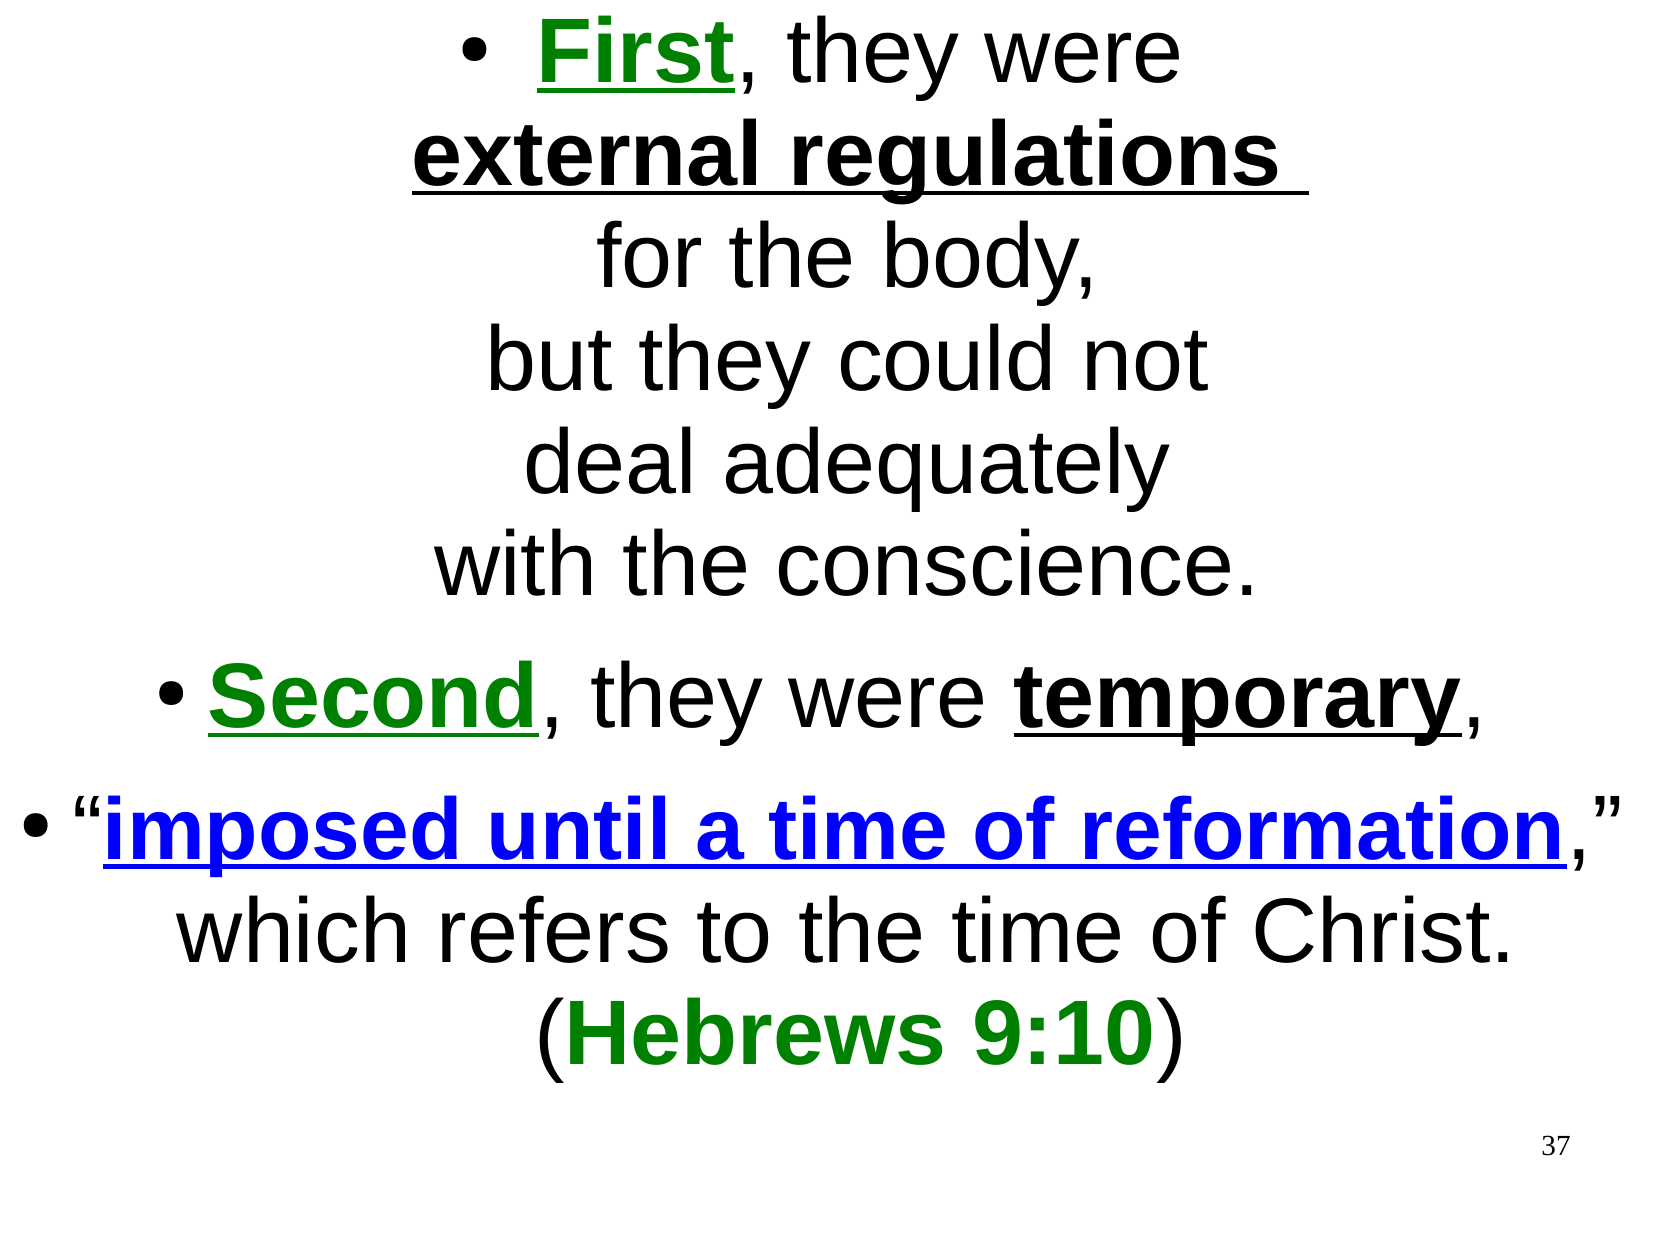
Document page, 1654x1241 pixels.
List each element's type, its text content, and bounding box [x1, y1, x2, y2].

list First, they were external regulations for the body, but they could not deal adequately with the conscience. Second, they were temporary, “imposed until a time of reformation,” which refers to the time of Christ. (Hebrews 9:10) [0, 0, 1651, 1238]
